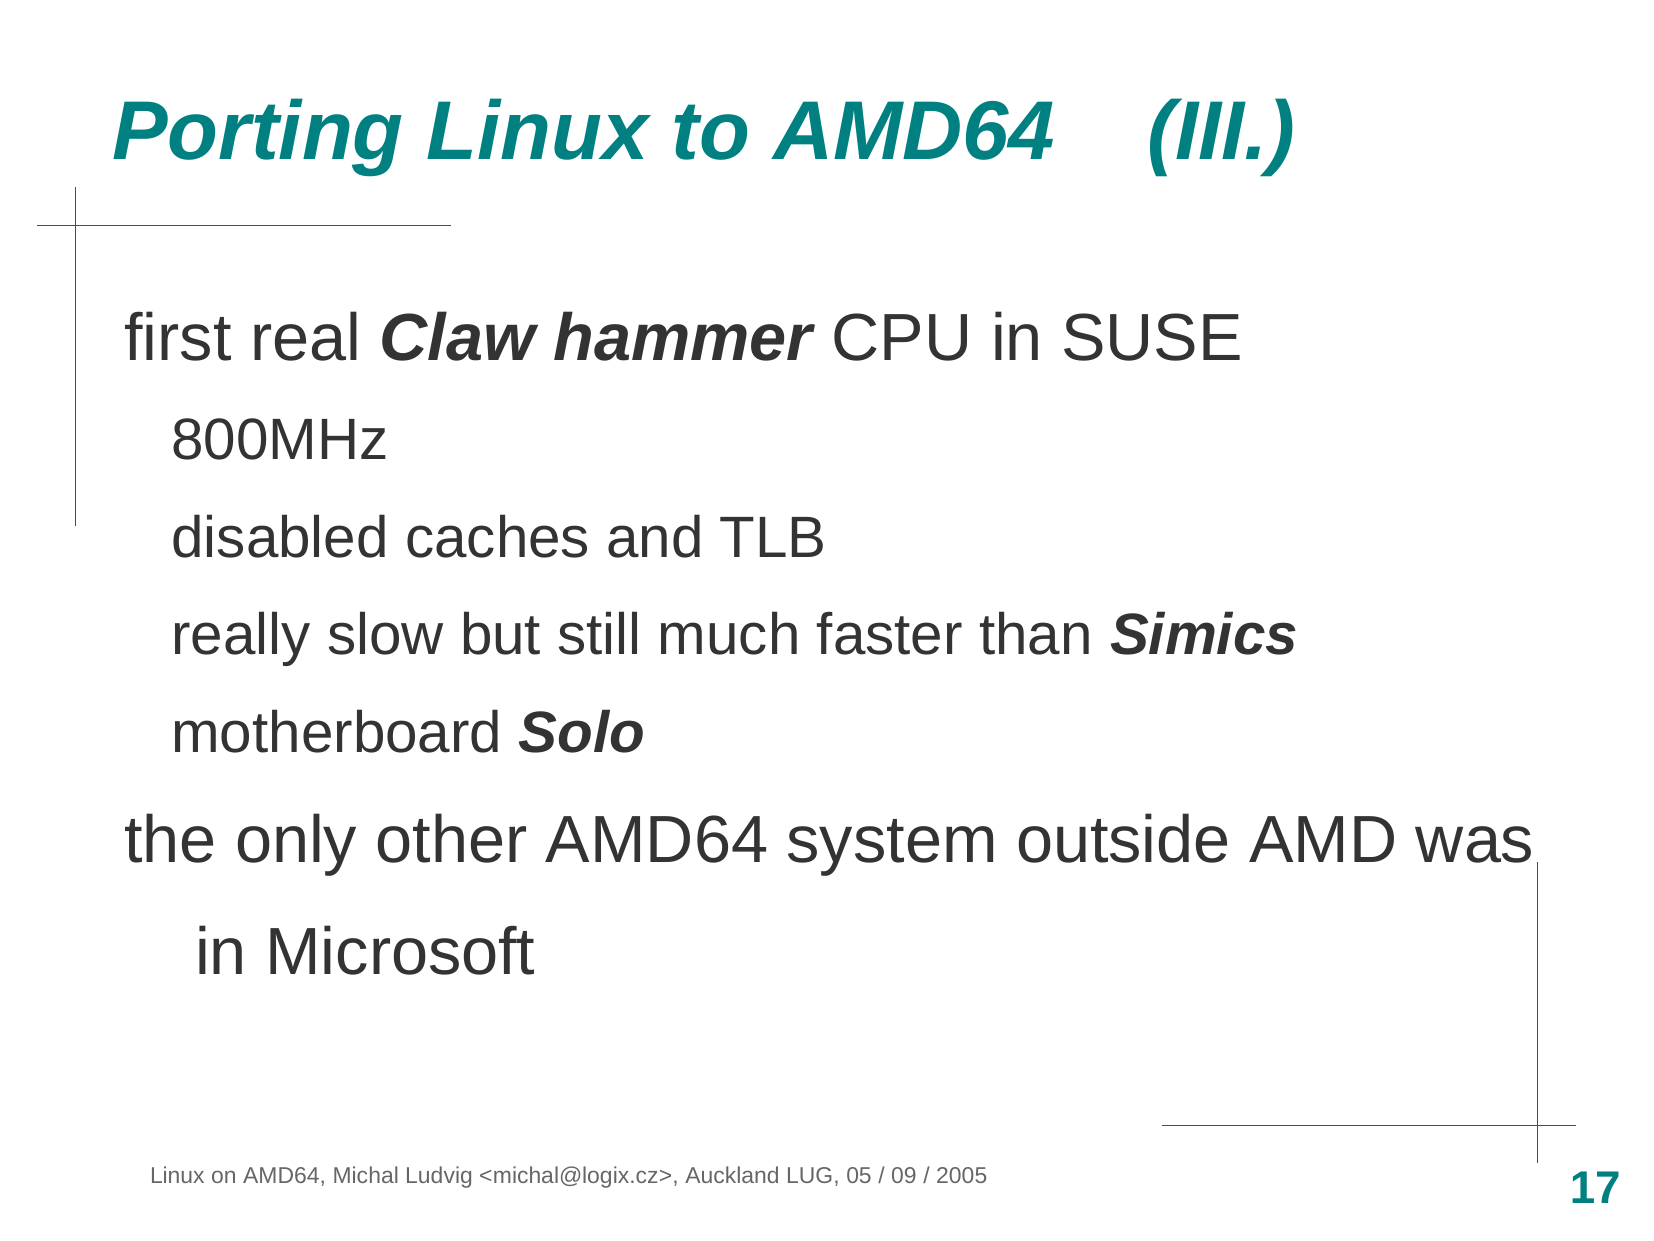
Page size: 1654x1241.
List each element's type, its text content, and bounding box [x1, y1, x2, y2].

list first real Claw hammer CPU in SUSE 800MHz disabled caches and TLB really slow but still much faster than Simics motherboard Solo the only other AMD64 system outside AMD was in Microsoft [112, 262, 1569, 1088]
title Porting Linux to AMD64 (III.) [112, 37, 1426, 226]
